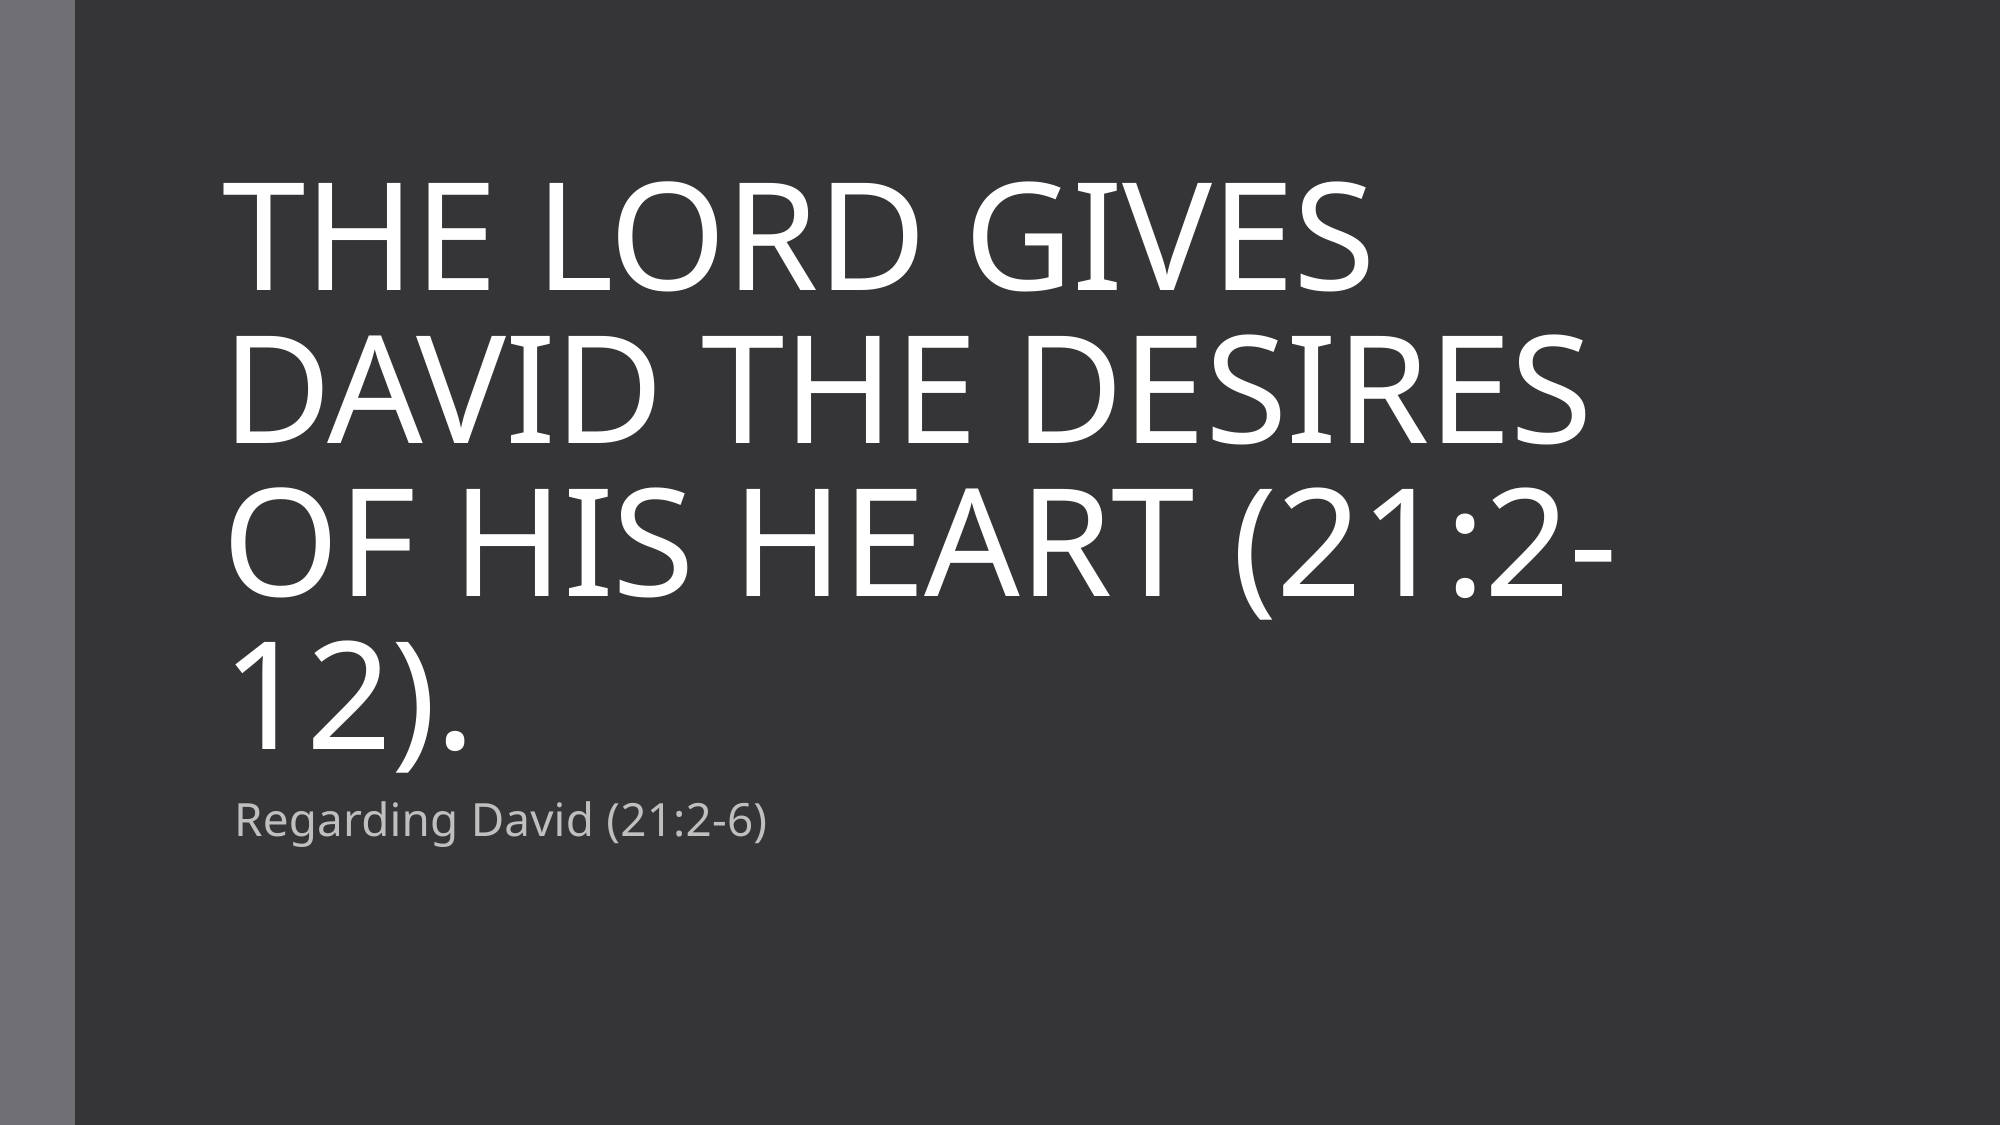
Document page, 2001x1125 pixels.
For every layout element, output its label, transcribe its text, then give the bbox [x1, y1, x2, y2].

title THE LORD GIVES DAVID THE DESIRES OF HIS HEART (21:2-12). [206, 124, 1752, 787]
subtitle Regarding David (21:2-6) [206, 787, 1752, 1066]
